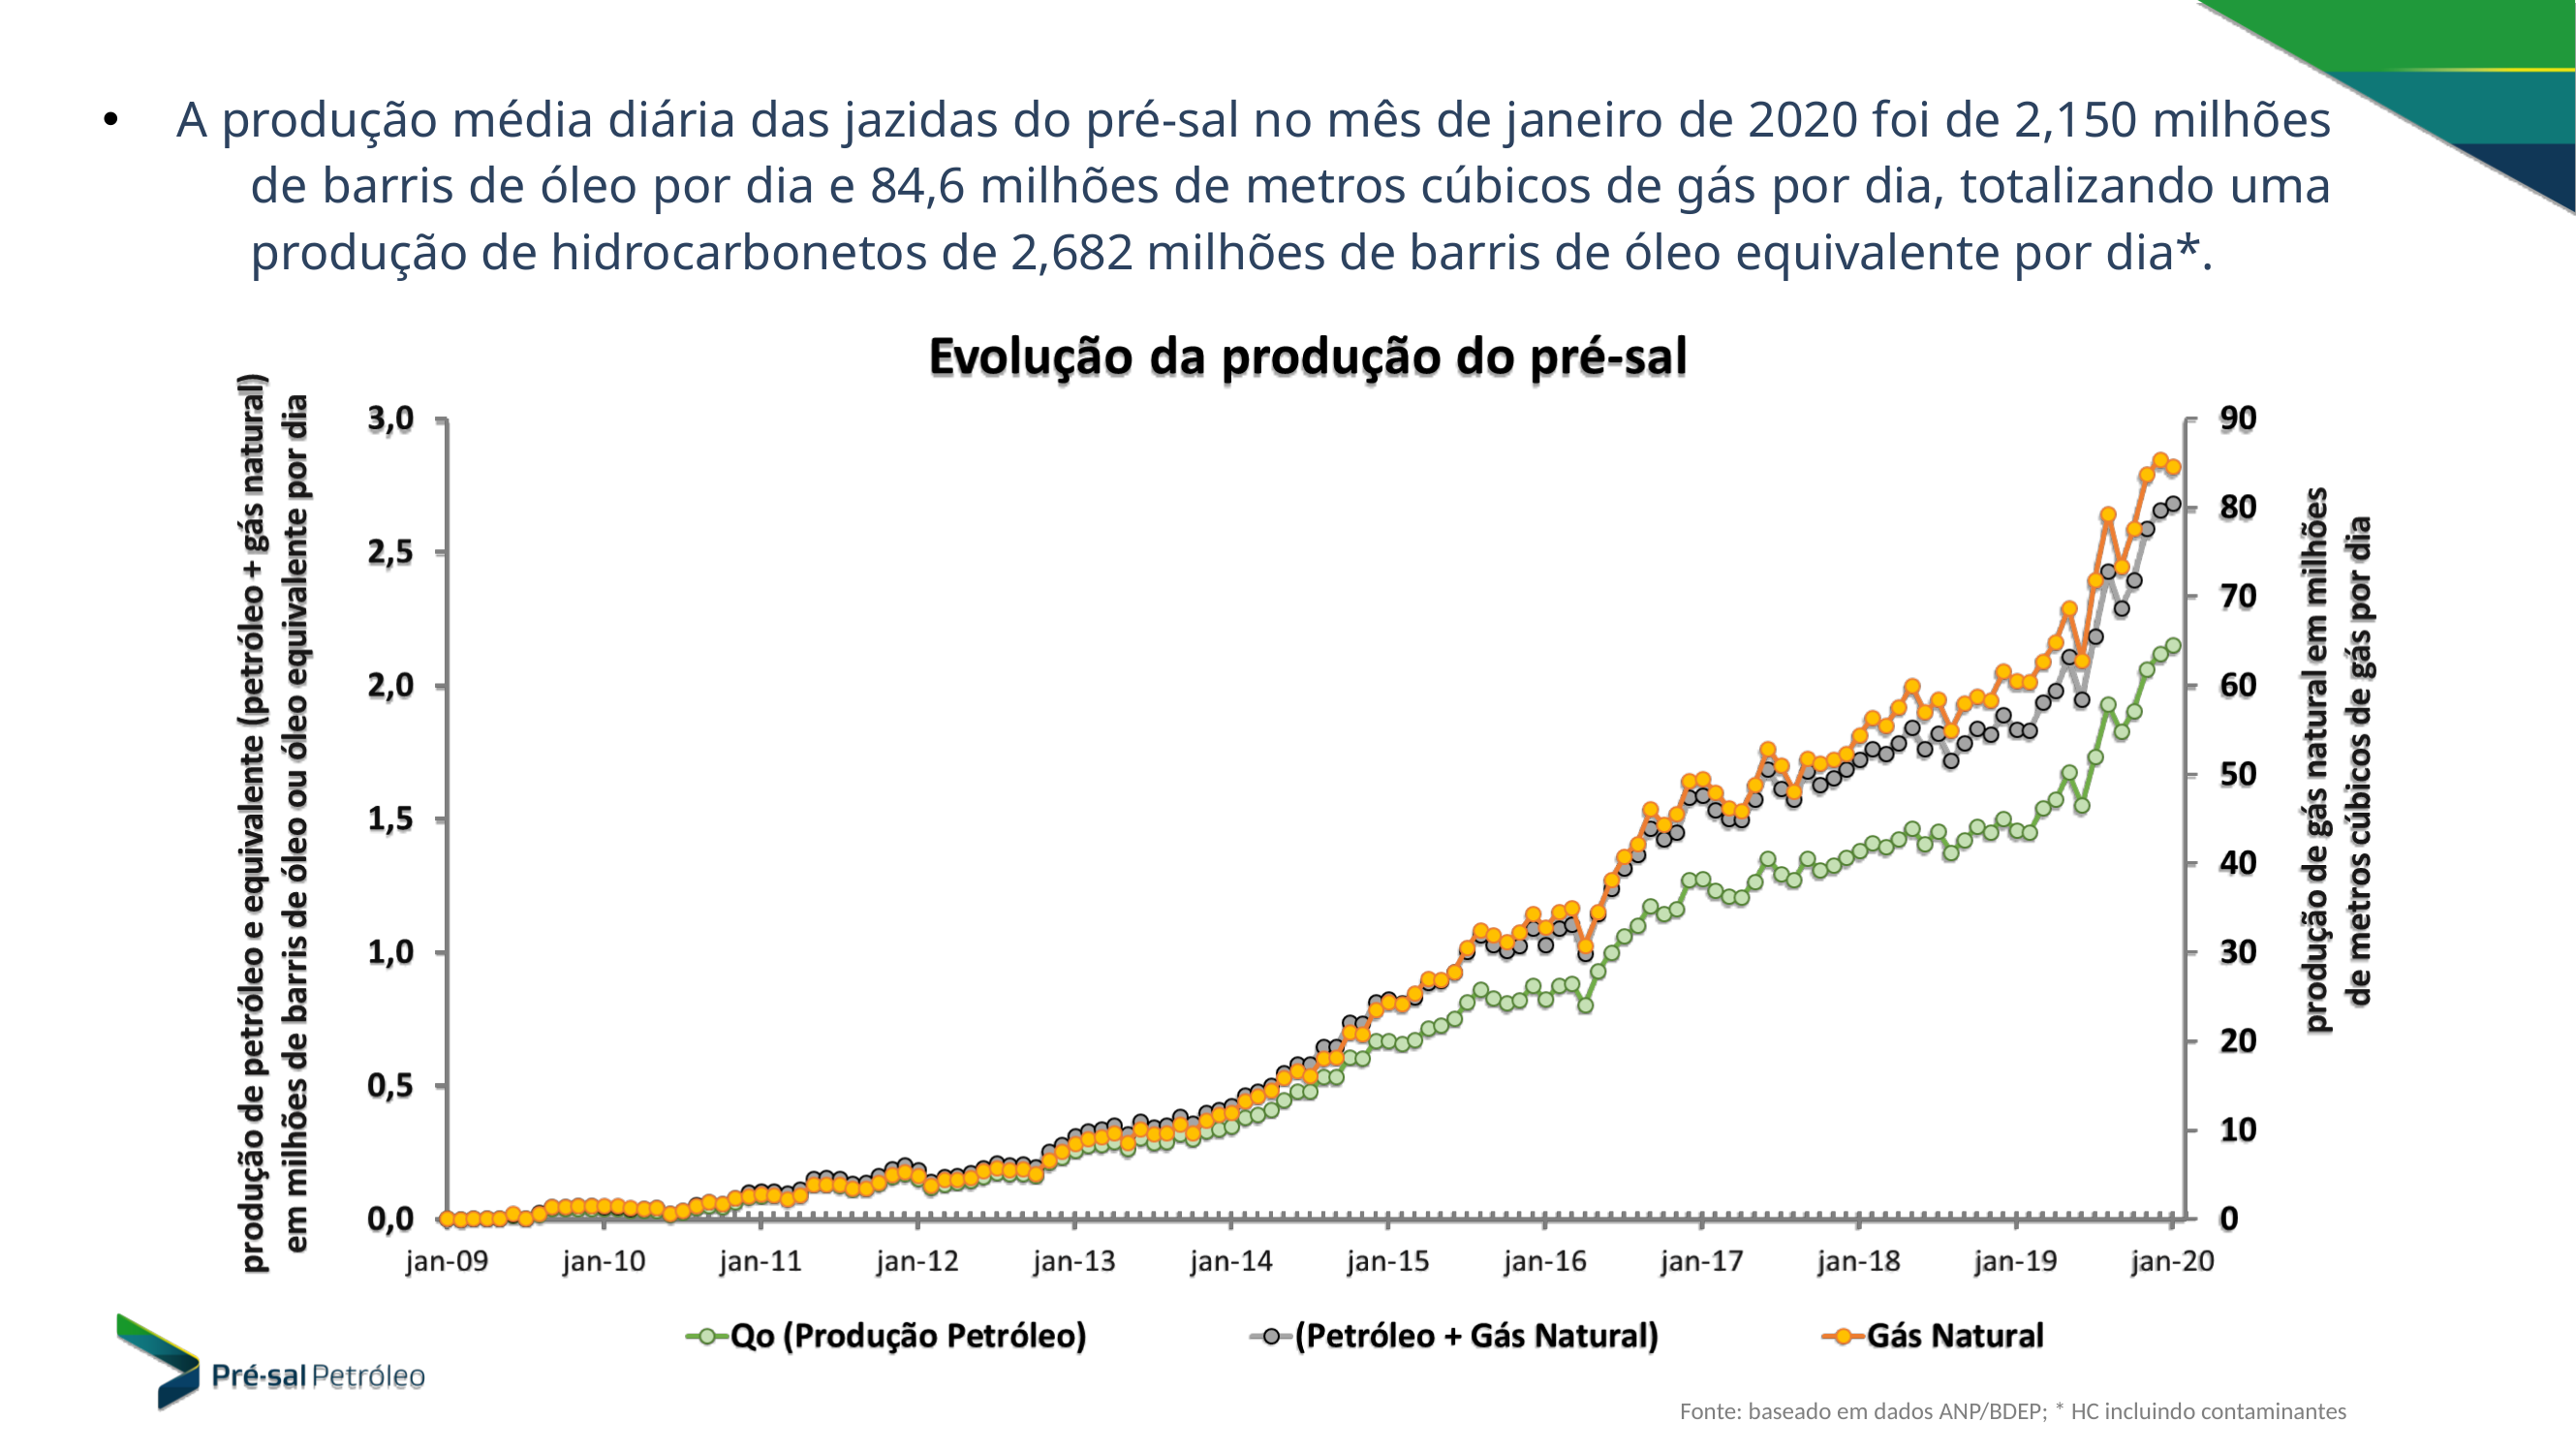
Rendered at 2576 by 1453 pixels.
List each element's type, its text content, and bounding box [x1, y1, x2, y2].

text_box A produção média diária das jazidas do pré-sal no mês de janeiro de 2020 foi de 2,150 milhões de barris de óleo por dia e 84,6 milhões de metros cúbicos de gás por dia, totalizando uma produção de hidrocarbonetos de 2,682 milhões de barris de óleo equivalente por dia*. [87, 77, 2349, 324]
picture [201, 280, 2405, 1448]
text_box Fonte: baseado em dados ANP/BDEP; * HC incluindo contaminantes [1665, 1388, 2374, 1433]
